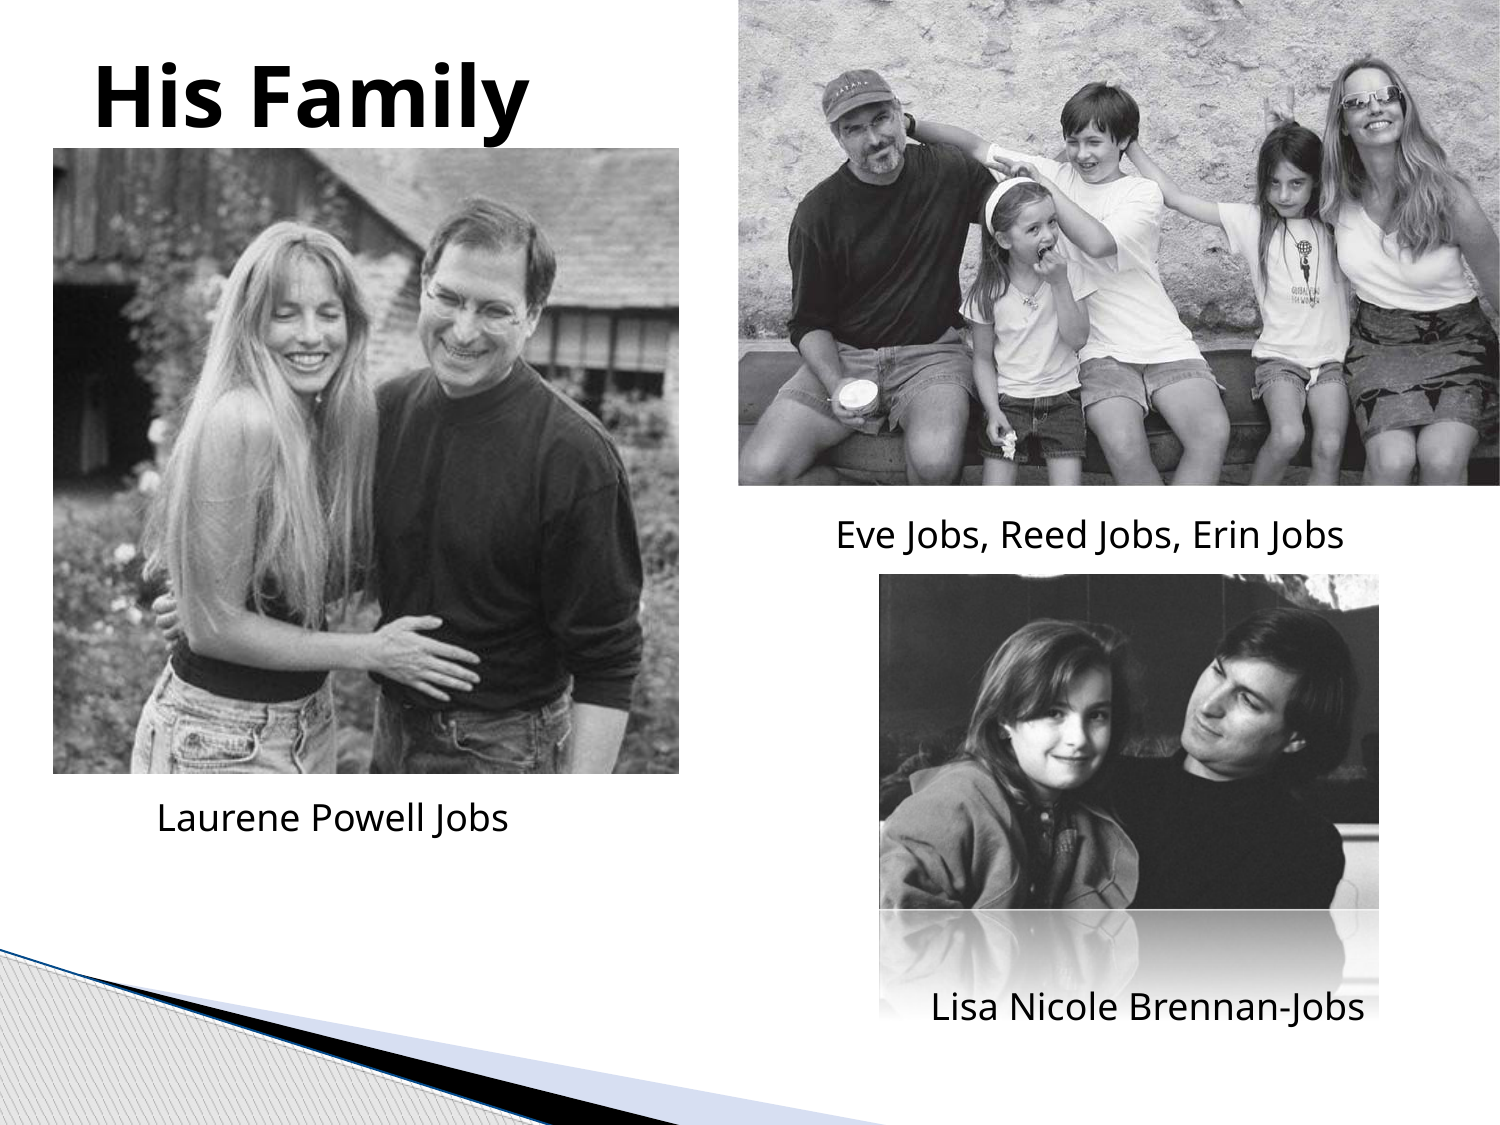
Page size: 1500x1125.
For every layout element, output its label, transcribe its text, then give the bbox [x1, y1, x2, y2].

text_box Laurene Powell Jobs [141, 786, 525, 847]
picture [53, 148, 679, 774]
picture [738, 0, 1500, 486]
title His Family [76, 0, 575, 188]
text_box Eve Jobs, Reed Jobs, Erin Jobs [820, 503, 1424, 564]
text_box Lisa Nicole Brennan-Jobs [915, 976, 1381, 1036]
picture [879, 574, 1379, 1021]
